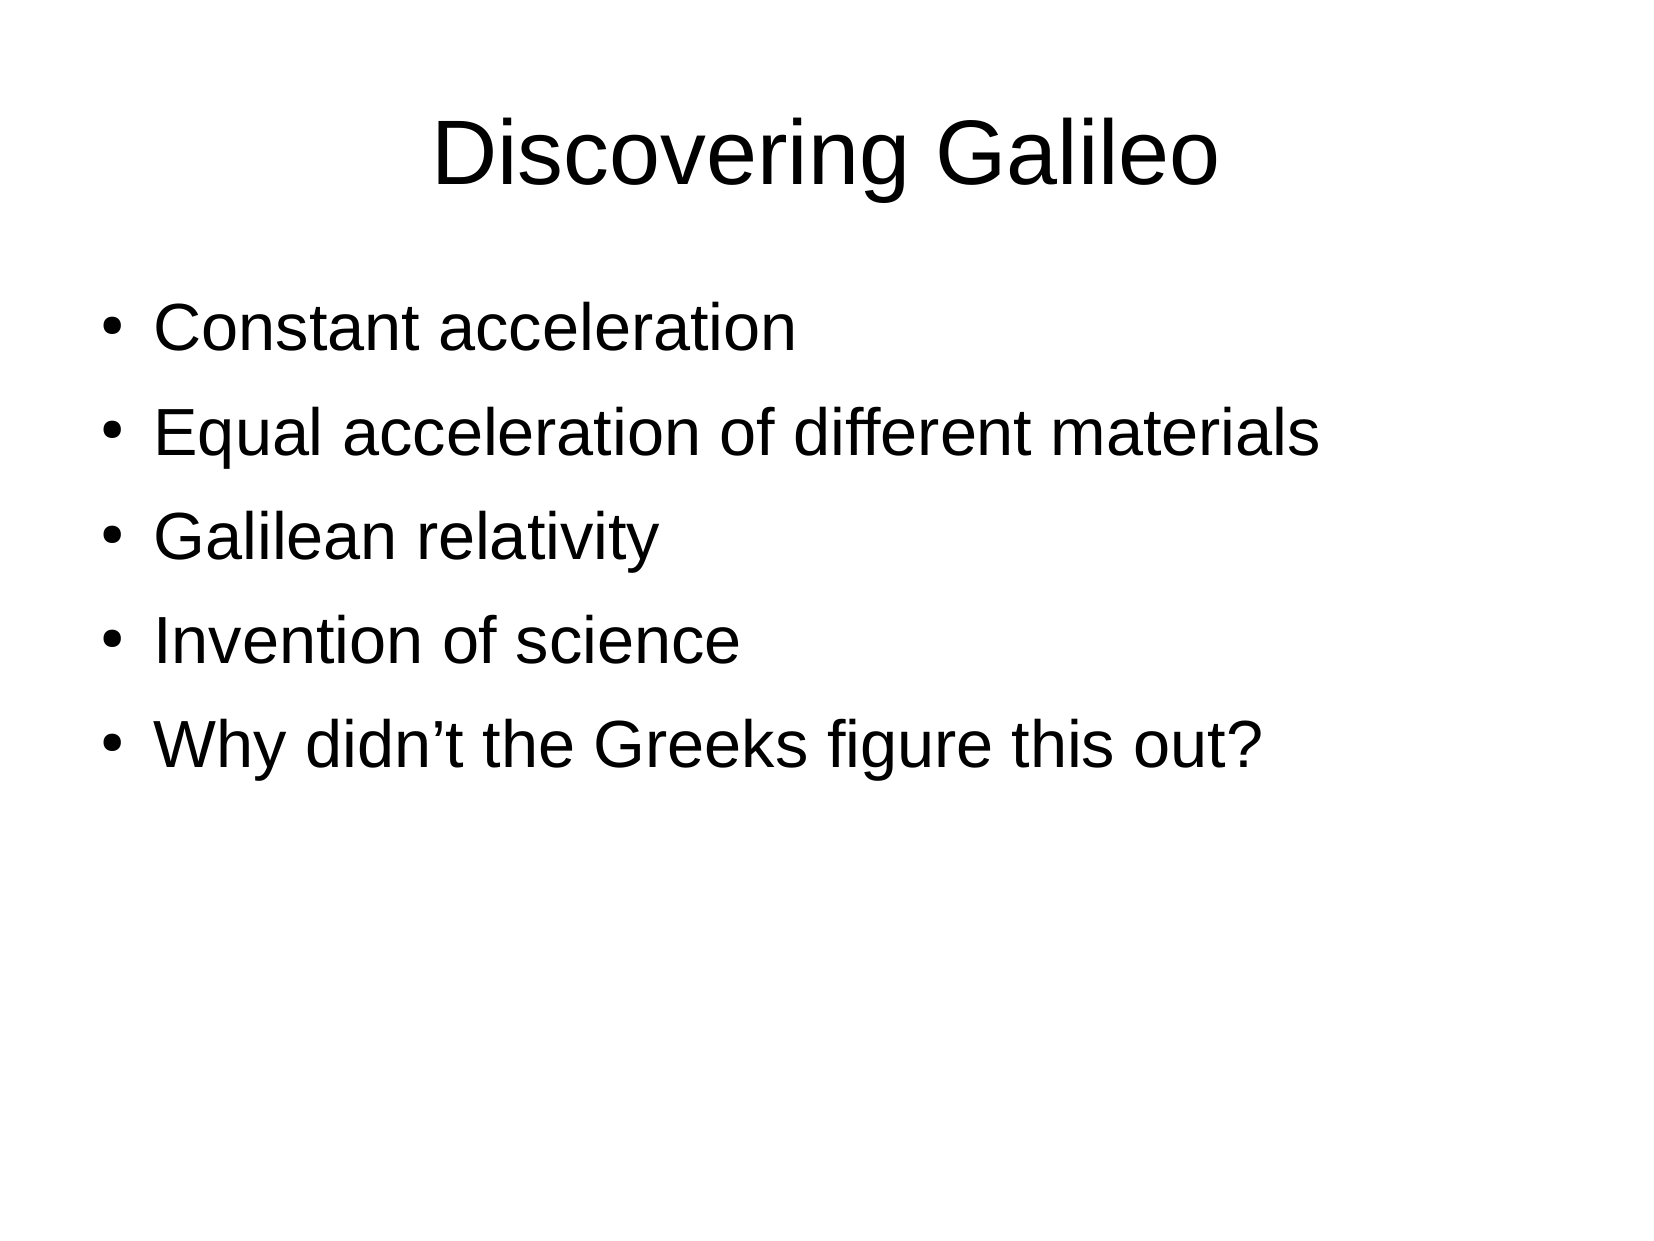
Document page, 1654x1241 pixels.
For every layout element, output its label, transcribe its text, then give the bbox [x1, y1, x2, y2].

list Constant acceleration Equal acceleration of different materials Galilean relativity Invention of science Why didn’t the Greeks figure this out? [82, 290, 1571, 1094]
title Discovering Galileo [82, 49, 1571, 257]
